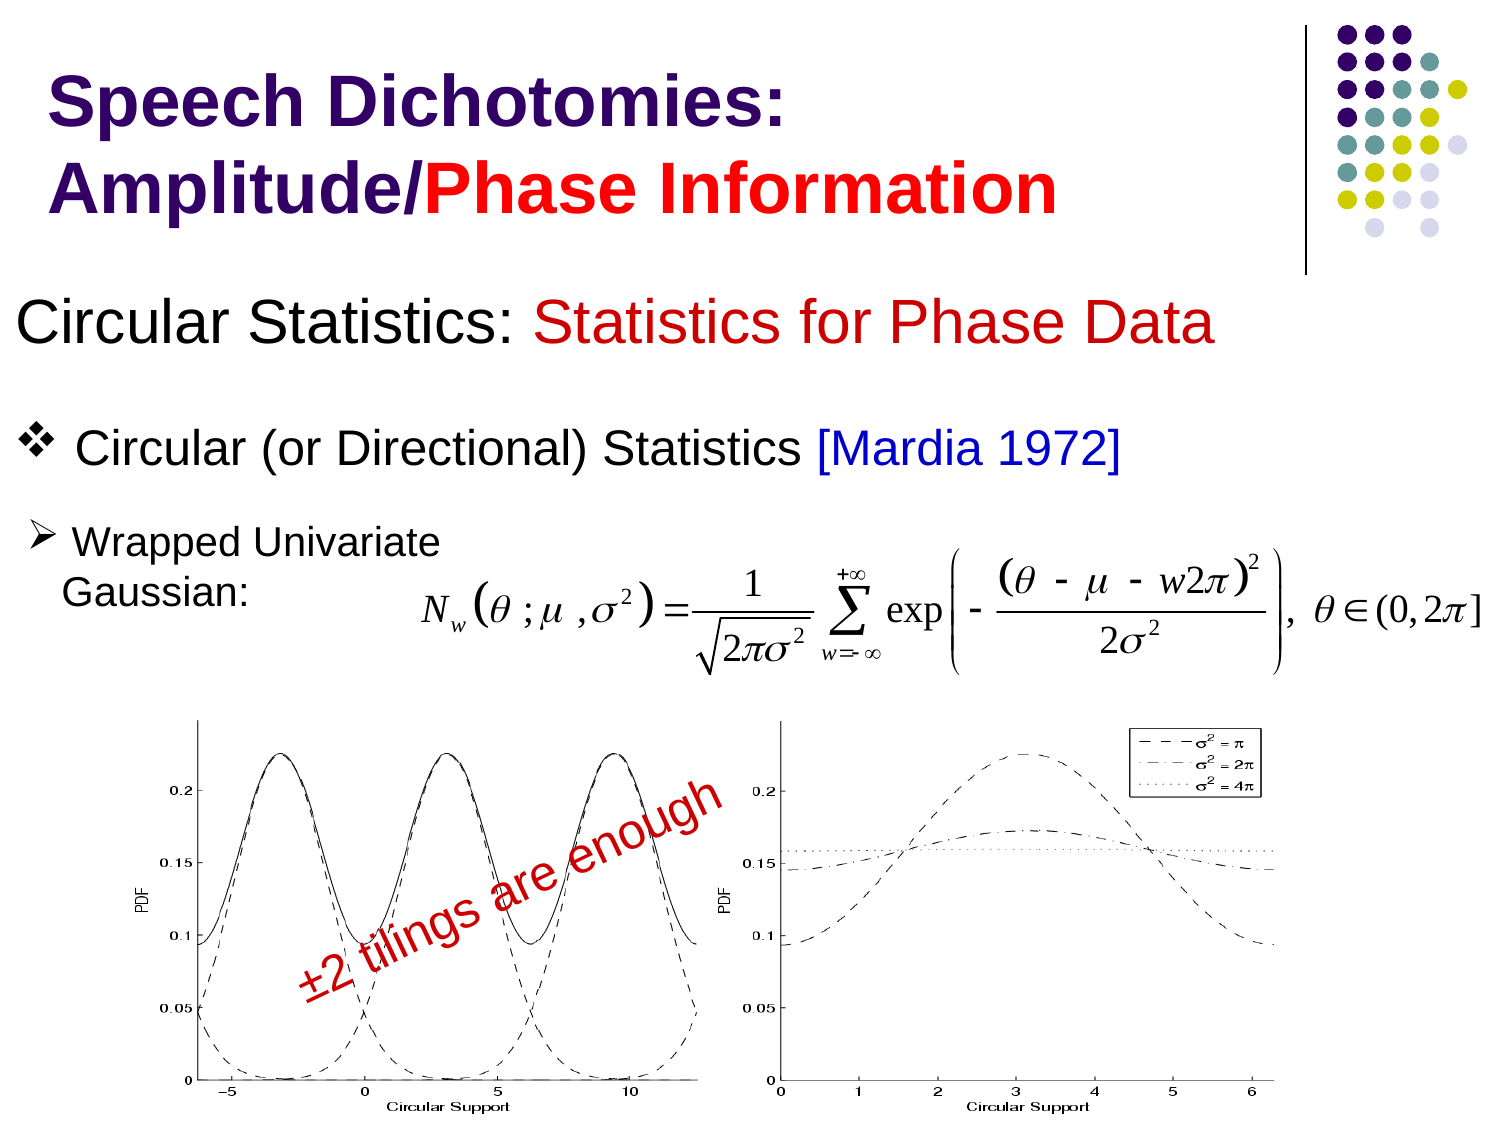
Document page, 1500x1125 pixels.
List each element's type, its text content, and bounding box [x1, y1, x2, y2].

picture [125, 712, 1288, 1125]
text_box Circular (or Directional) Statistics [Mardia 1972] [0, 407, 1137, 483]
list Circular Statistics: Statistics for Phase Data [0, 273, 1288, 367]
text_box Wrapped Univariate Gaussian: [12, 506, 457, 623]
chart [413, 541, 1488, 683]
text_box Speech Dichotomies: Amplitude/Phase Information [32, 23, 1270, 236]
text_box ±2 tilings are enough [268, 747, 747, 1028]
